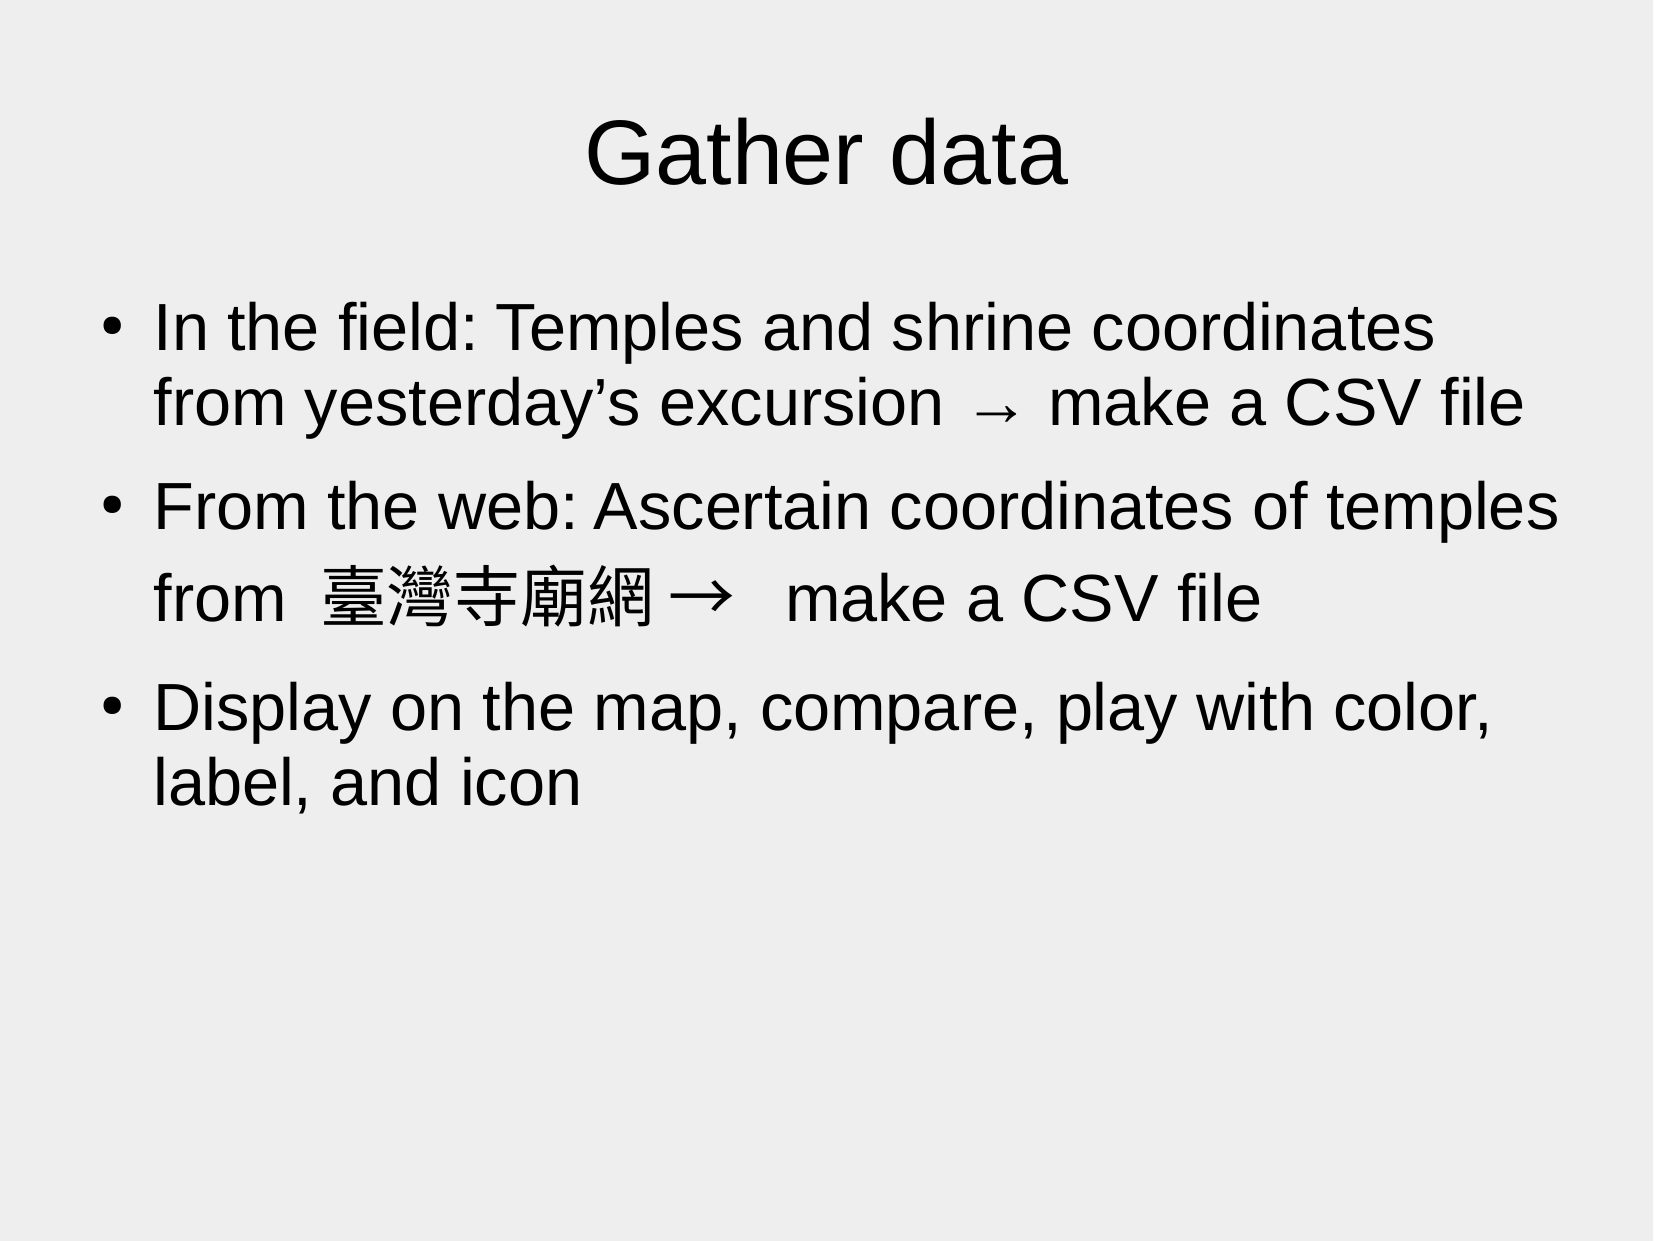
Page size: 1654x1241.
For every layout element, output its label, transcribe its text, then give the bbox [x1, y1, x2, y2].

title Gather data [82, 49, 1571, 257]
list In the field: Temples and shrine coordinates from yesterday’s excursion → make a CSV file From the web: Ascertain coordinates of temples from 臺灣寺廟網 → make a CSV file Display on the map, compare, play with color, label, and icon [82, 290, 1571, 1010]
